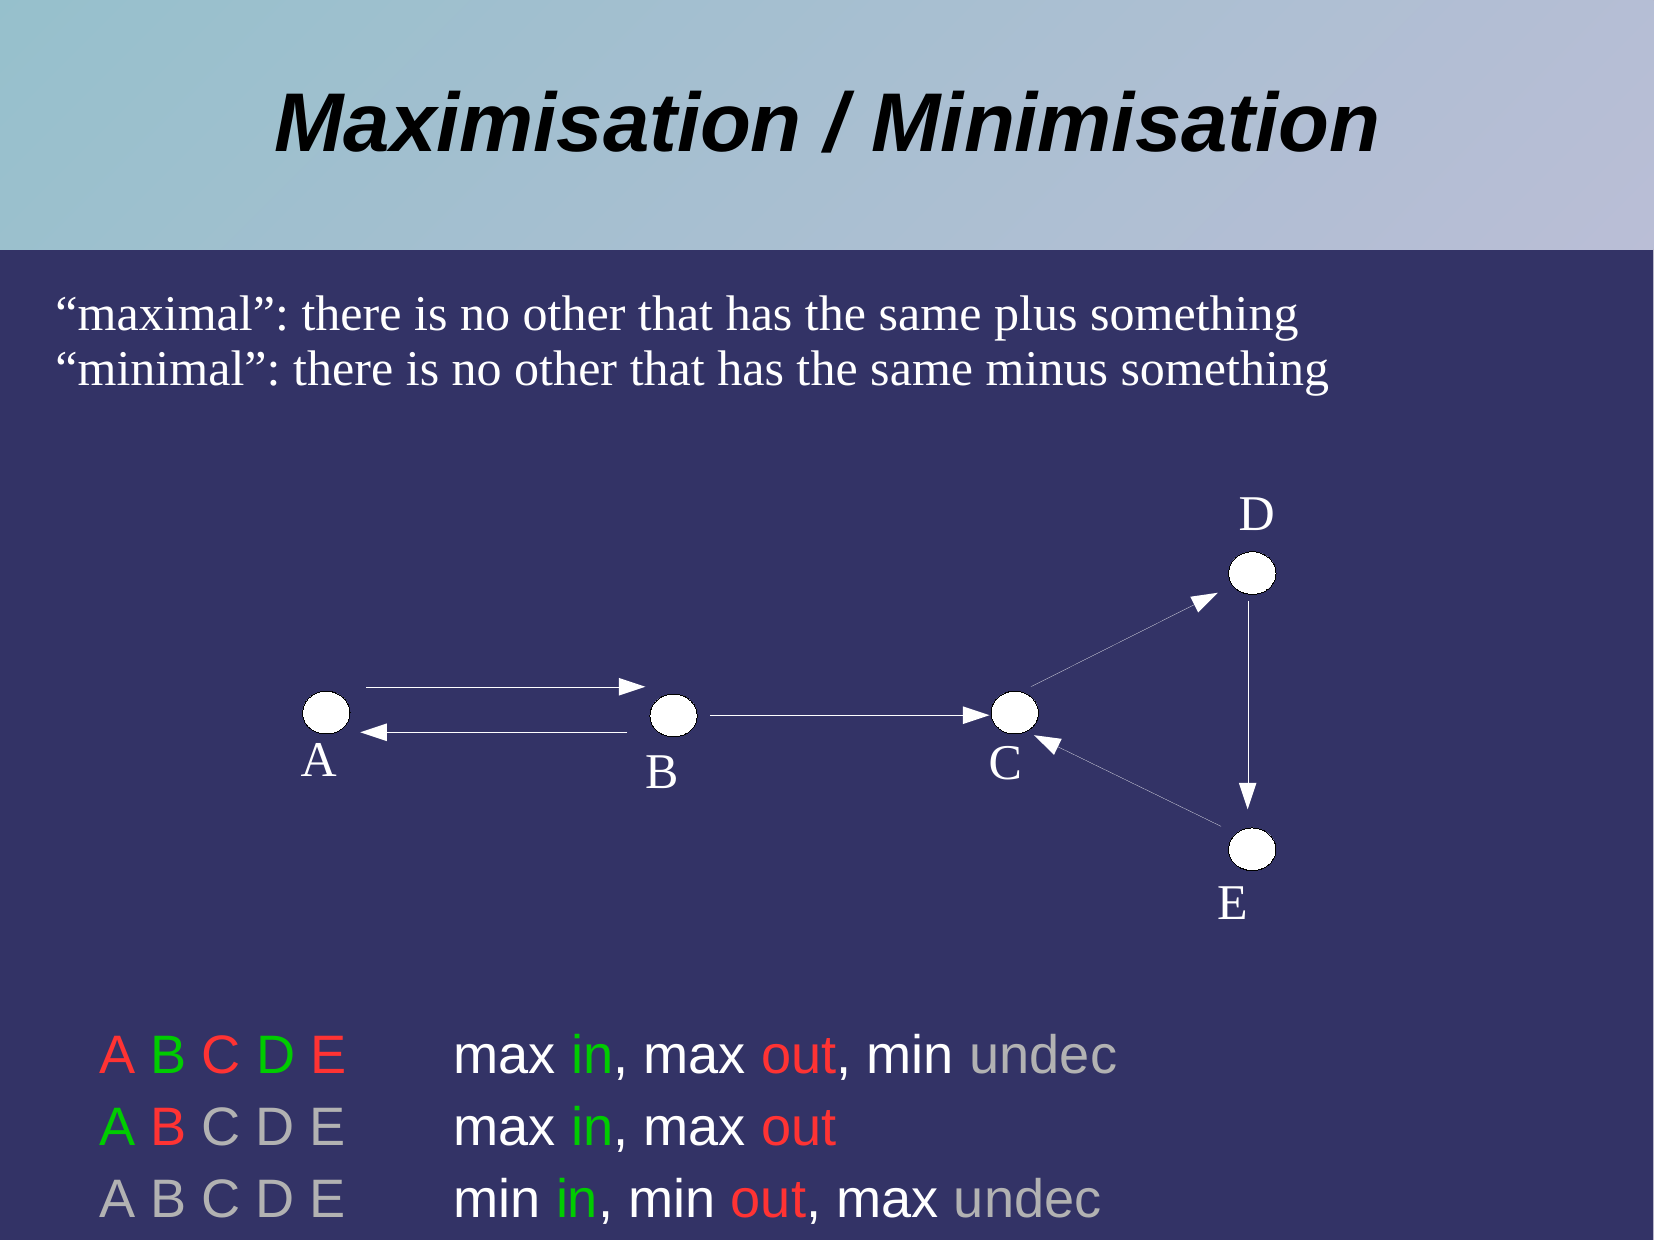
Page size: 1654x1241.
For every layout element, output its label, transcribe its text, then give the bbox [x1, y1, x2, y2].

text_box [302, 691, 351, 732]
text_box B [644, 743, 701, 862]
text_box E [1217, 874, 1273, 993]
text_box [991, 691, 1039, 734]
text_box “maximal”: there is no other that has the same plus something “minimal”: there is no other that has the same minus something [55, 285, 1358, 472]
title Maximisation / Minimisation [121, 19, 1534, 227]
text_box [1228, 555, 1277, 595]
text_box [1228, 827, 1276, 871]
text_box C [988, 735, 1049, 853]
text_box [649, 694, 698, 737]
text_box D [1238, 485, 1299, 562]
text_box A [300, 732, 356, 851]
text_box A B C D E max in, max out, min undec A B C D E max in, max out A B C D E min in, min out, max undec [99, 1024, 1583, 1230]
